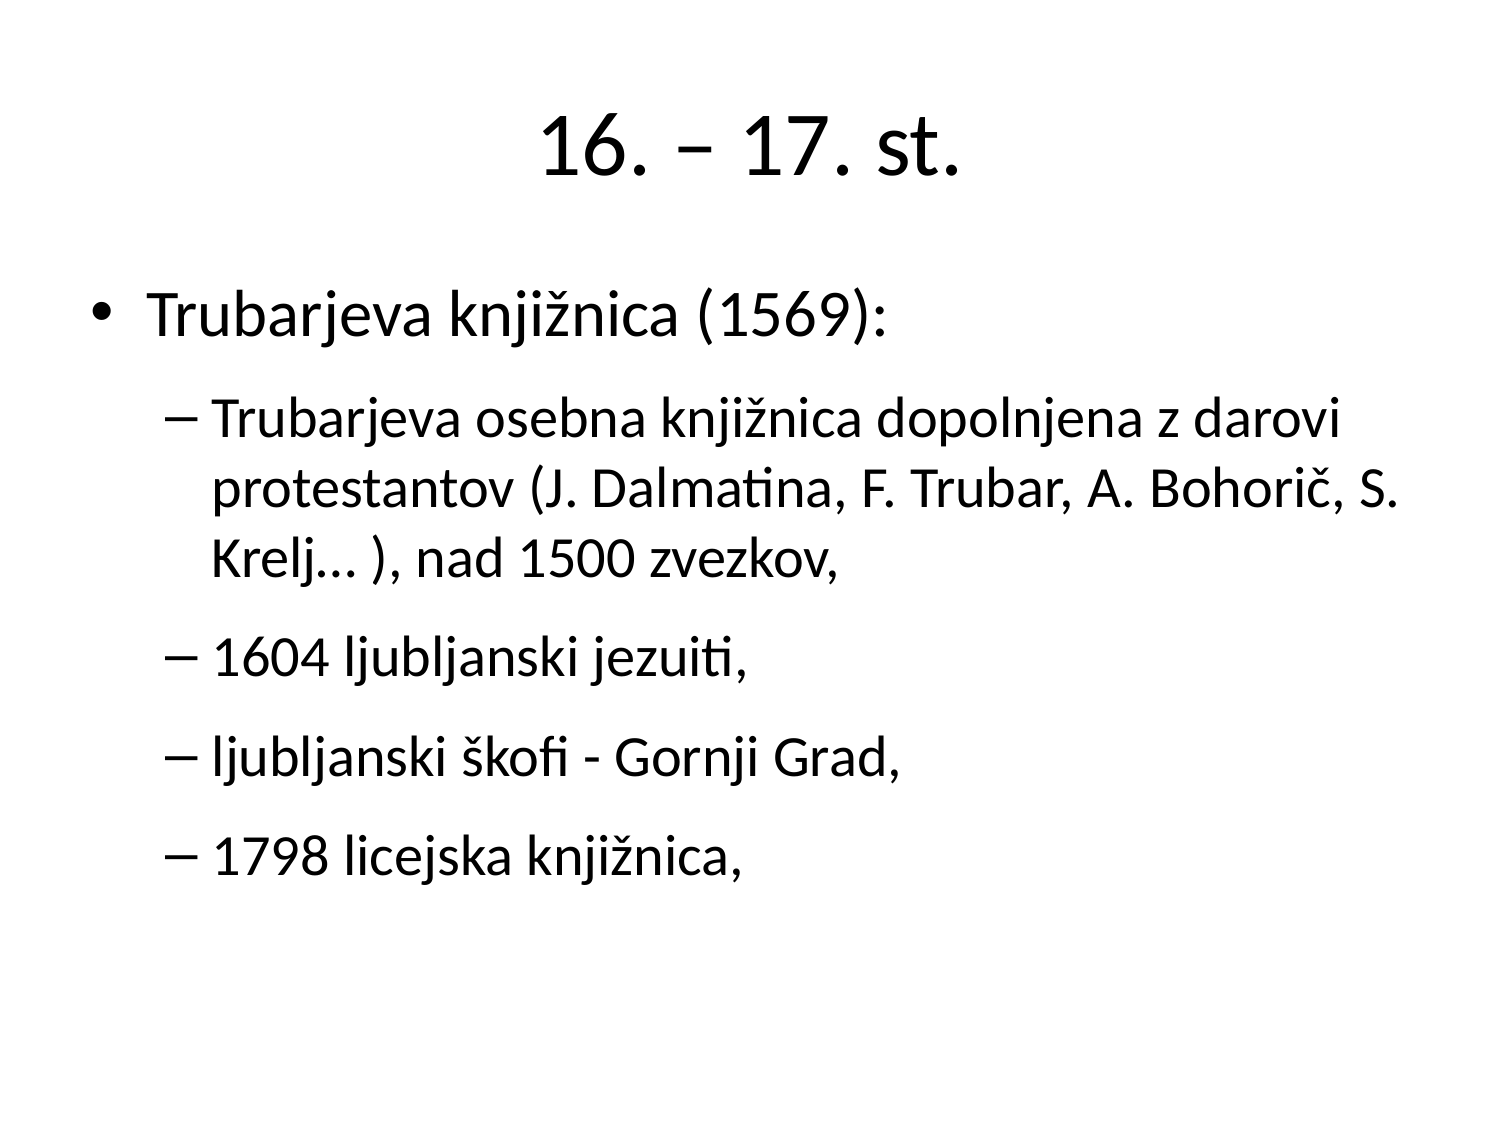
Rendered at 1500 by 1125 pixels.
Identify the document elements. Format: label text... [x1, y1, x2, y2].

list Trubarjeva knjižnica (1569): Trubarjeva osebna knjižnica dopolnjena z darovi protestantov (J. Dalmatina, F. Trubar, A. Bohorič, S. Krelj… ), nad 1500 zvezkov, 1604 ljubljanski jezuiti, ljubljanski škofi - Gornji Grad, 1798 licejska knjižnica, [75, 262, 1425, 1005]
title 16. – 17. st. [75, 45, 1425, 233]
